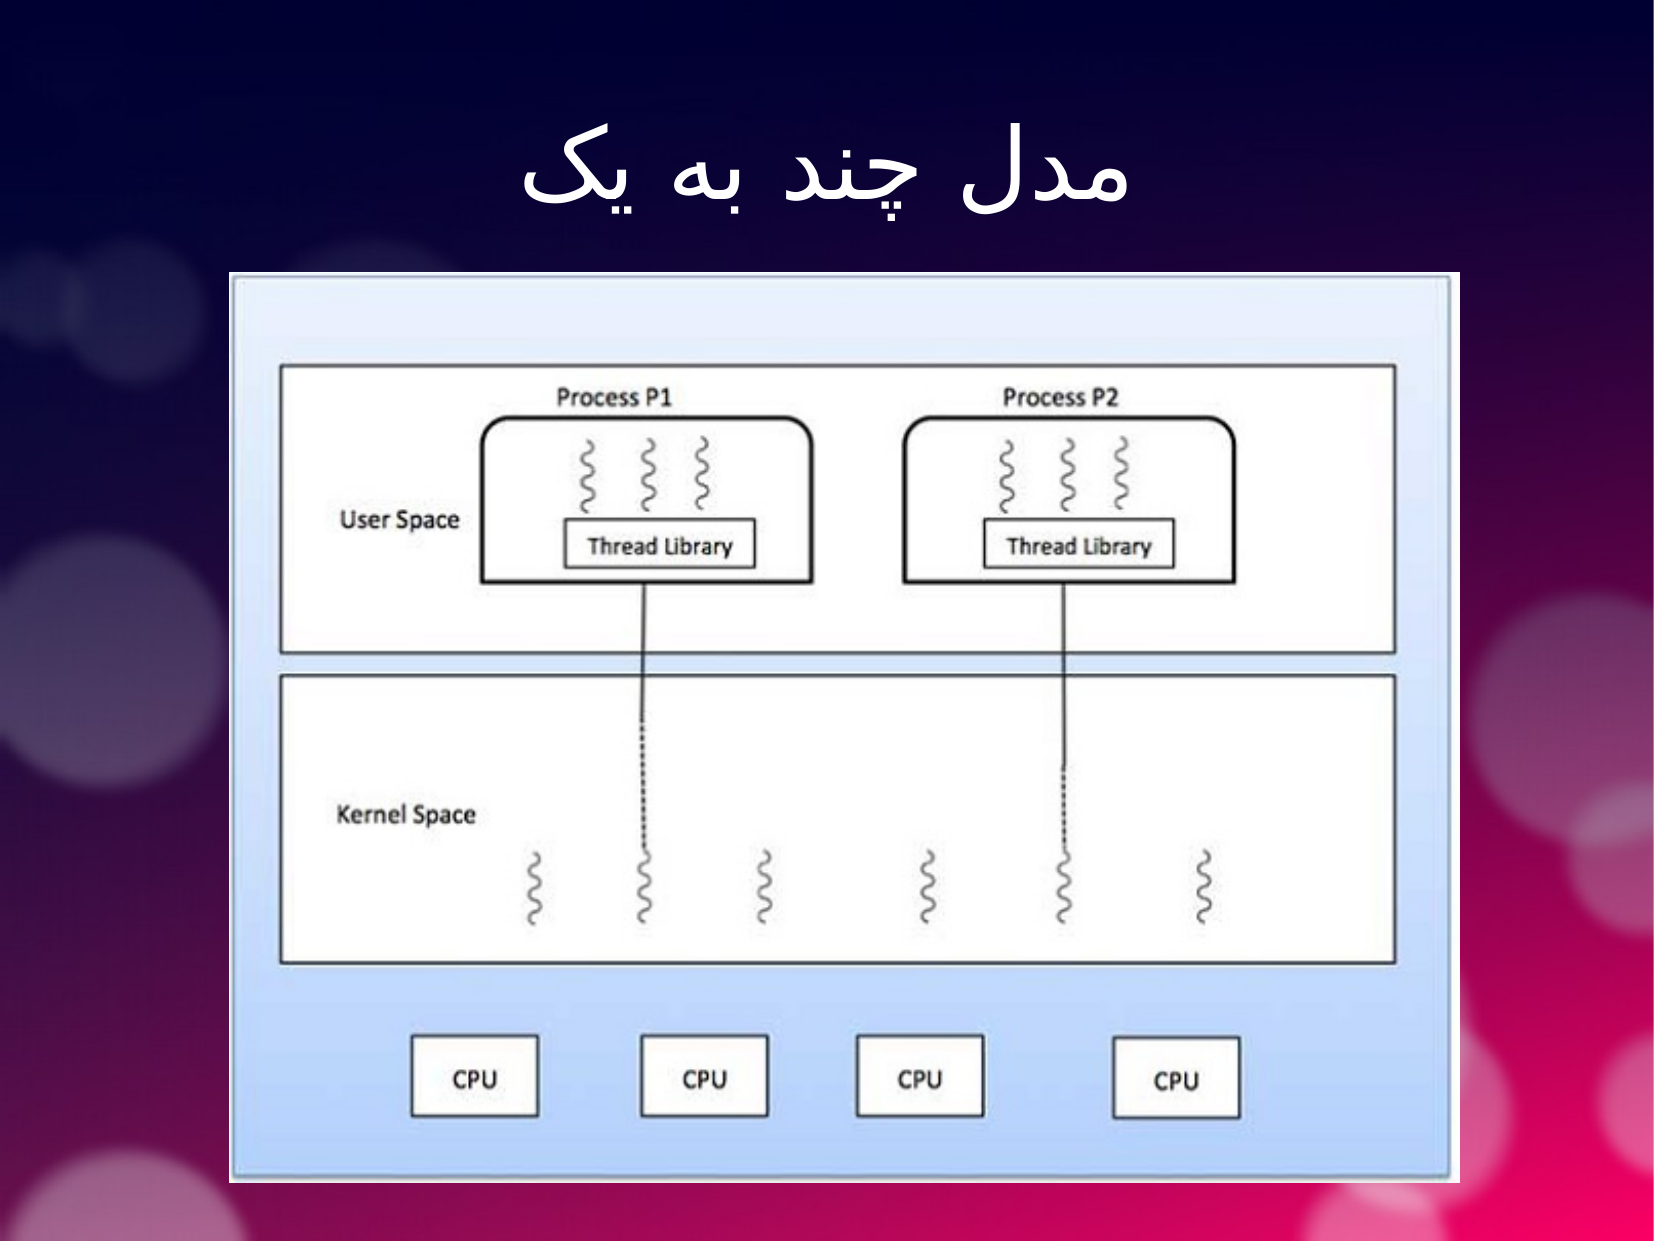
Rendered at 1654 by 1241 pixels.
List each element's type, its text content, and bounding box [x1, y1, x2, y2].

picture [0, 0, 1654, 1241]
title مدل چند به یک [82, 61, 1571, 269]
